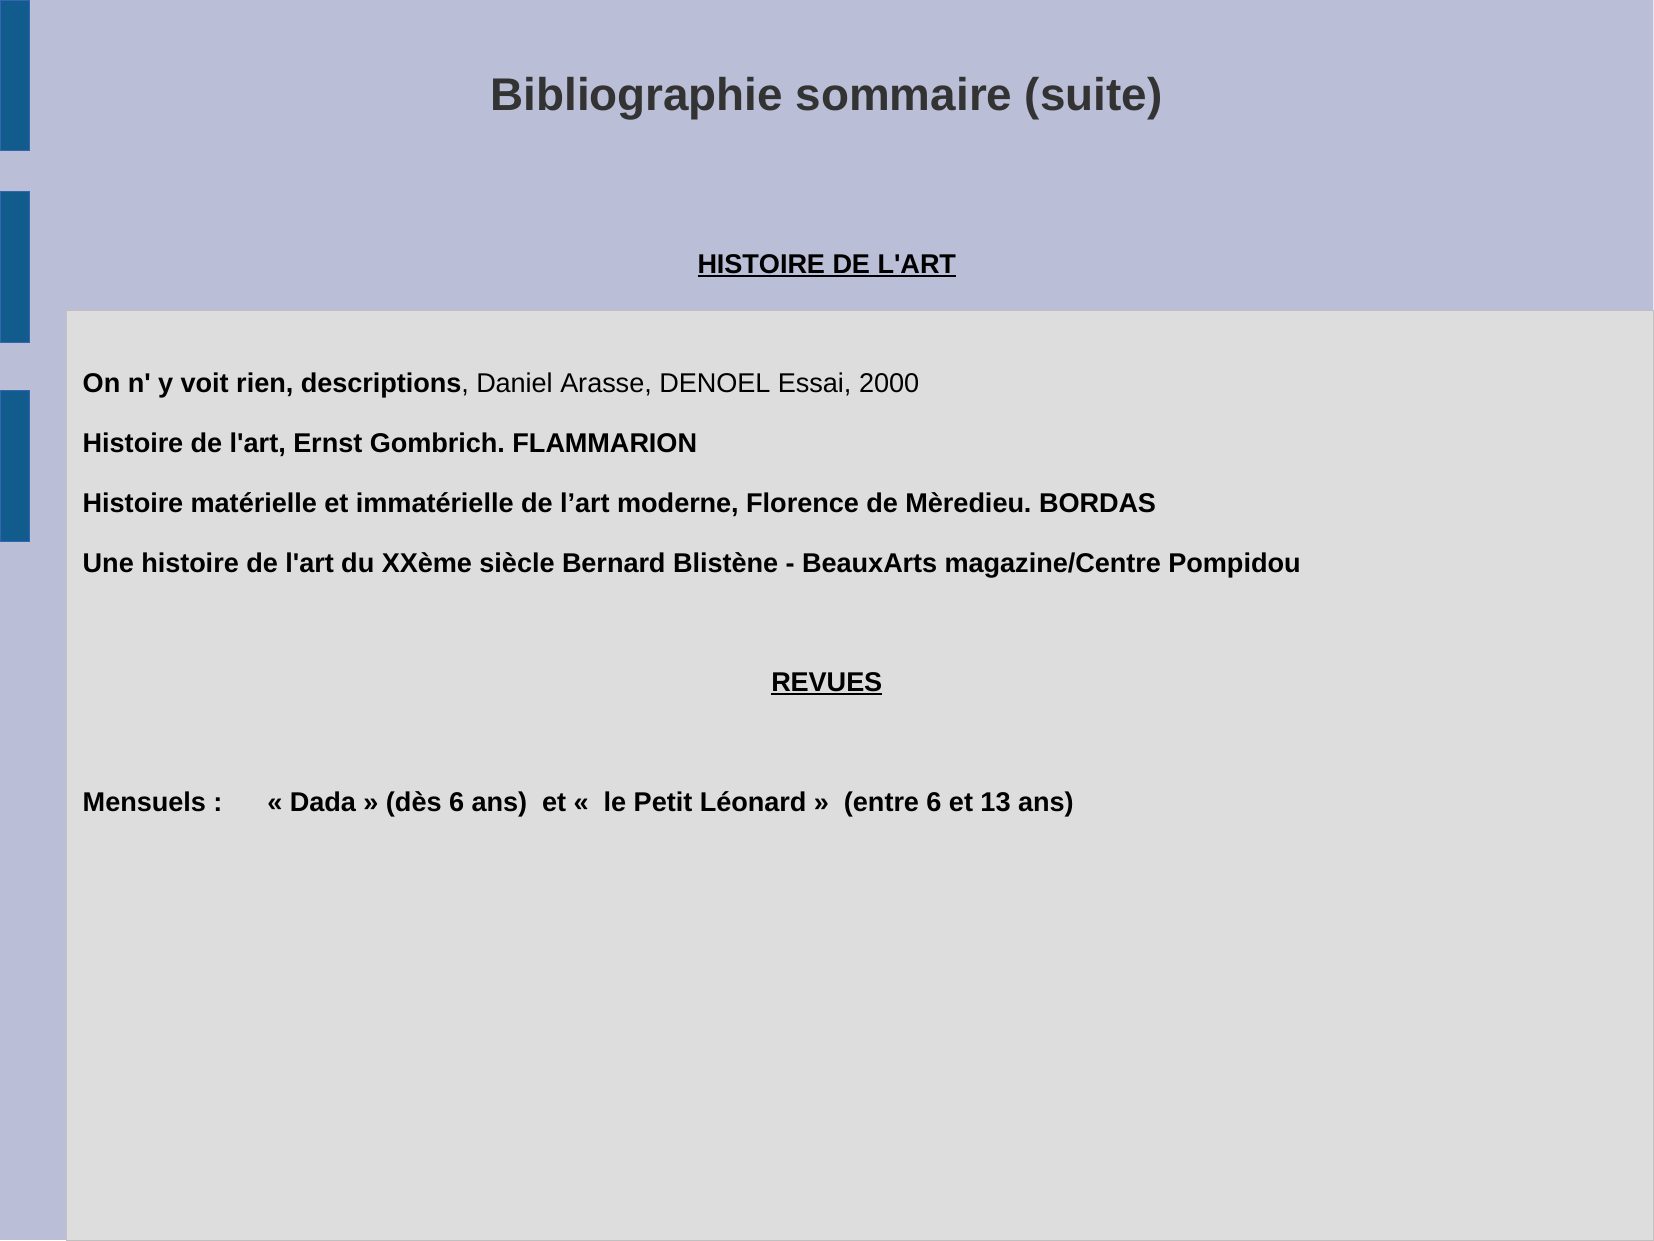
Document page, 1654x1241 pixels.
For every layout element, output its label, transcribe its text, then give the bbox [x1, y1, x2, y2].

list HISTOIRE DE L'ART On n' y voit rien, descriptions, Daniel Arasse, DENOEL Essai, 2000 Histoire de l'art, Ernst Gombrich. FLAMMARION Histoire matérielle et immatérielle de l’art moderne, Florence de Mèredieu. BORDAS Une histoire de l'art du XXème siècle Bernard Blistène - BeauxArts magazine/Centre Pompidou REVUES Mensuels : « Dada » (dès 6 ans) et « le Petit Léonard » (entre 6 et 13 ans) [82, 188, 1571, 1010]
title Bibliographie sommaire (suite) [82, 47, 1571, 142]
